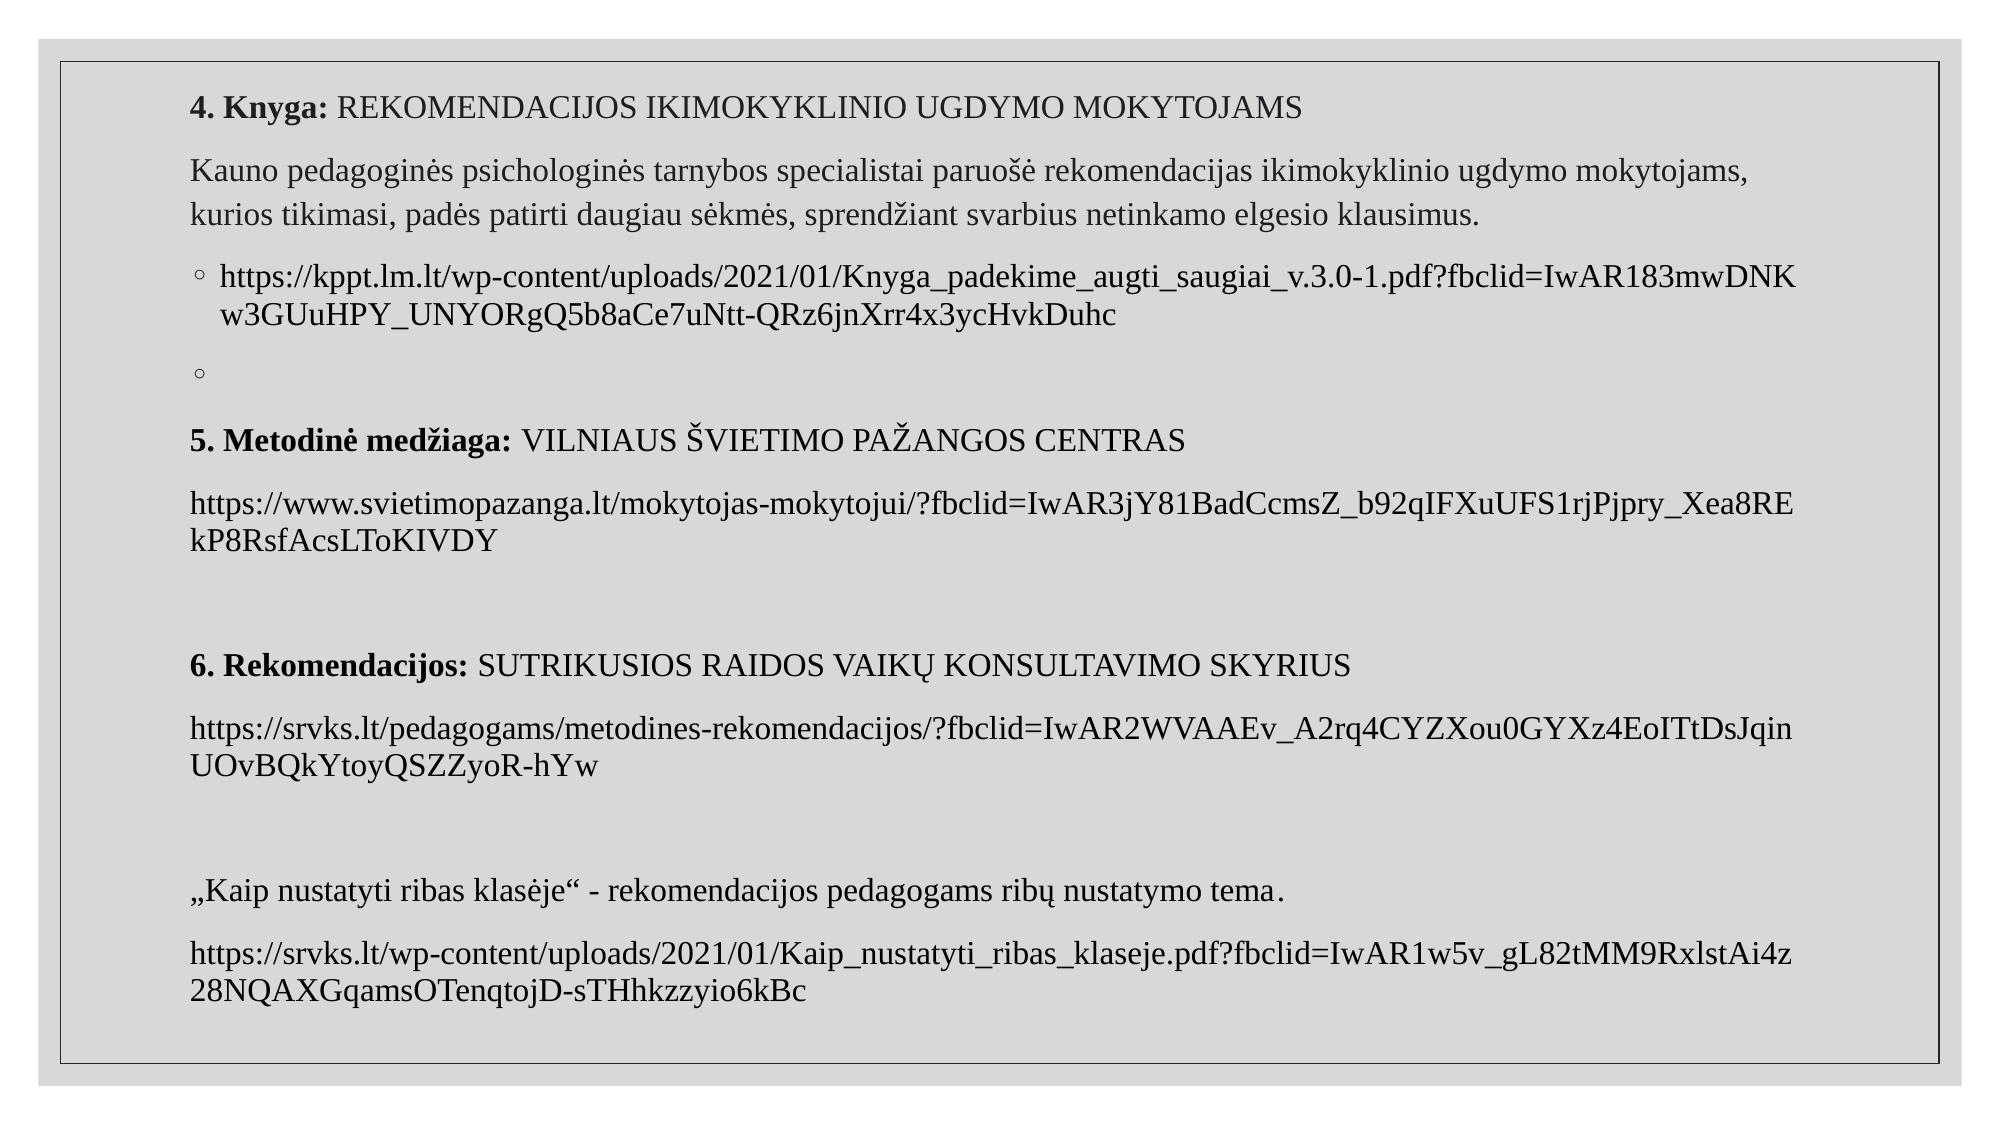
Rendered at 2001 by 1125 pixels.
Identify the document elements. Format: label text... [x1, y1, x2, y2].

list 4. Knyga: REKOMENDACIJOS IKIMOKYKLINIO UGDYMO MOKYTOJAMS Kauno pedagoginės psichologinės tarnybos specialistai paruošė rekomendacijas ikimokyklinio ugdymo mokytojams, kurios tikimasi, padės patirti daugiau sėkmės, sprendžiant svarbius netinkamo elgesio klausimus. https://kppt.lm.lt/wp-content/uploads/2021/01/Knyga_padekime_augti_saugiai_v.3.0-1.pdf?fbclid=IwAR183mwDNKw3GUuHPY_UNYORgQ5b8aCe7uNtt-QRz6jnXrr4x3ycHvkDuhc 5. Metodinė medžiaga: VILNIAUS ŠVIETIMO PAŽANGOS CENTRAS https://www.svietimopazanga.lt/mokytojas-mokytojui/?fbclid=IwAR3jY81BadCcmsZ_b92qIFXuUFS1rjPjpry_Xea8REkP8RsfAcsLToKIVDY 6. Rekomendacijos: SUTRIKUSIOS RAIDOS VAIKŲ KONSULTAVIMO SKYRIUS https://srvks.lt/pedagogams/metodines-rekomendacijos/?fbclid=IwAR2WVAAEv_A2rq4CYZXou0GYXz4EoITtDsJqinUOvBQkYtoyQSZZyoR-hYw „Kaip nustatyti ribas klasėje“ - rekomendacijos pedagogams ribų nustatymo tema. https://srvks.lt/wp-content/uploads/2021/01/Kaip_nustatyti_ribas_klaseje.pdf?fbclid=IwAR1w5v_gL82tMM9RxlstAi4z28NQAXGqamsOTenqtojD-sTHhkzzyio6kBc [174, 74, 1825, 1029]
